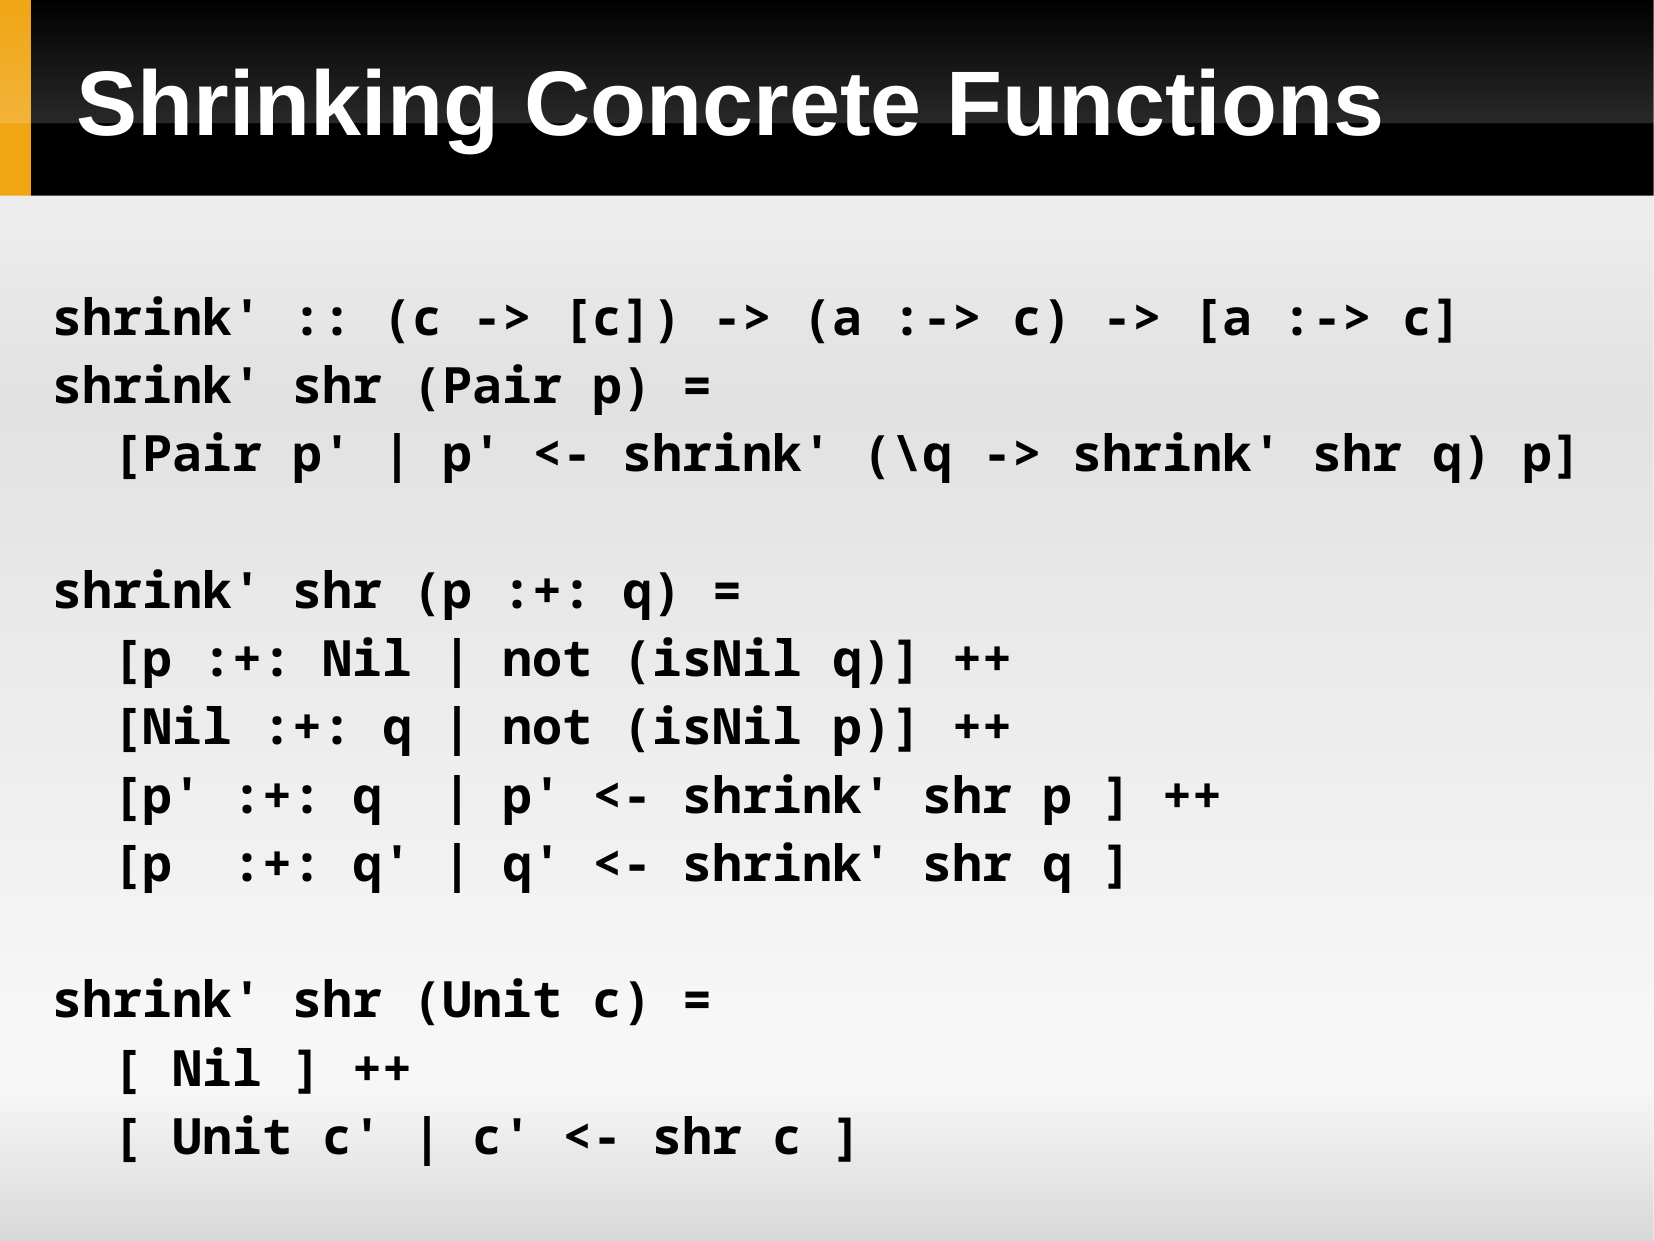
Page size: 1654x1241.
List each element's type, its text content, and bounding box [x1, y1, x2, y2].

text_box shrink' :: (c -> [c]) -> (a :-> c) -> [a :-> c] shrink' shr (Pair p) = [Pair p' | p' <- shrink' (\q -> shrink' shr q) p] shrink' shr (p :+: q) = [p :+: Nil | not (isNil q)] ++ [Nil :+: q | not (isNil p)] ++ [p' :+: q | p' <- shrink' shr p ] ++ [p :+: q' | q' <- shrink' shr q ] shrink' shr (Unit c) = [ Nil ] ++ [ Unit c' | c' <- shr c ] [37, 274, 1651, 1130]
title Shrinking Concrete Functions [76, 7, 1565, 200]
picture [0, 0, 1654, 1241]
